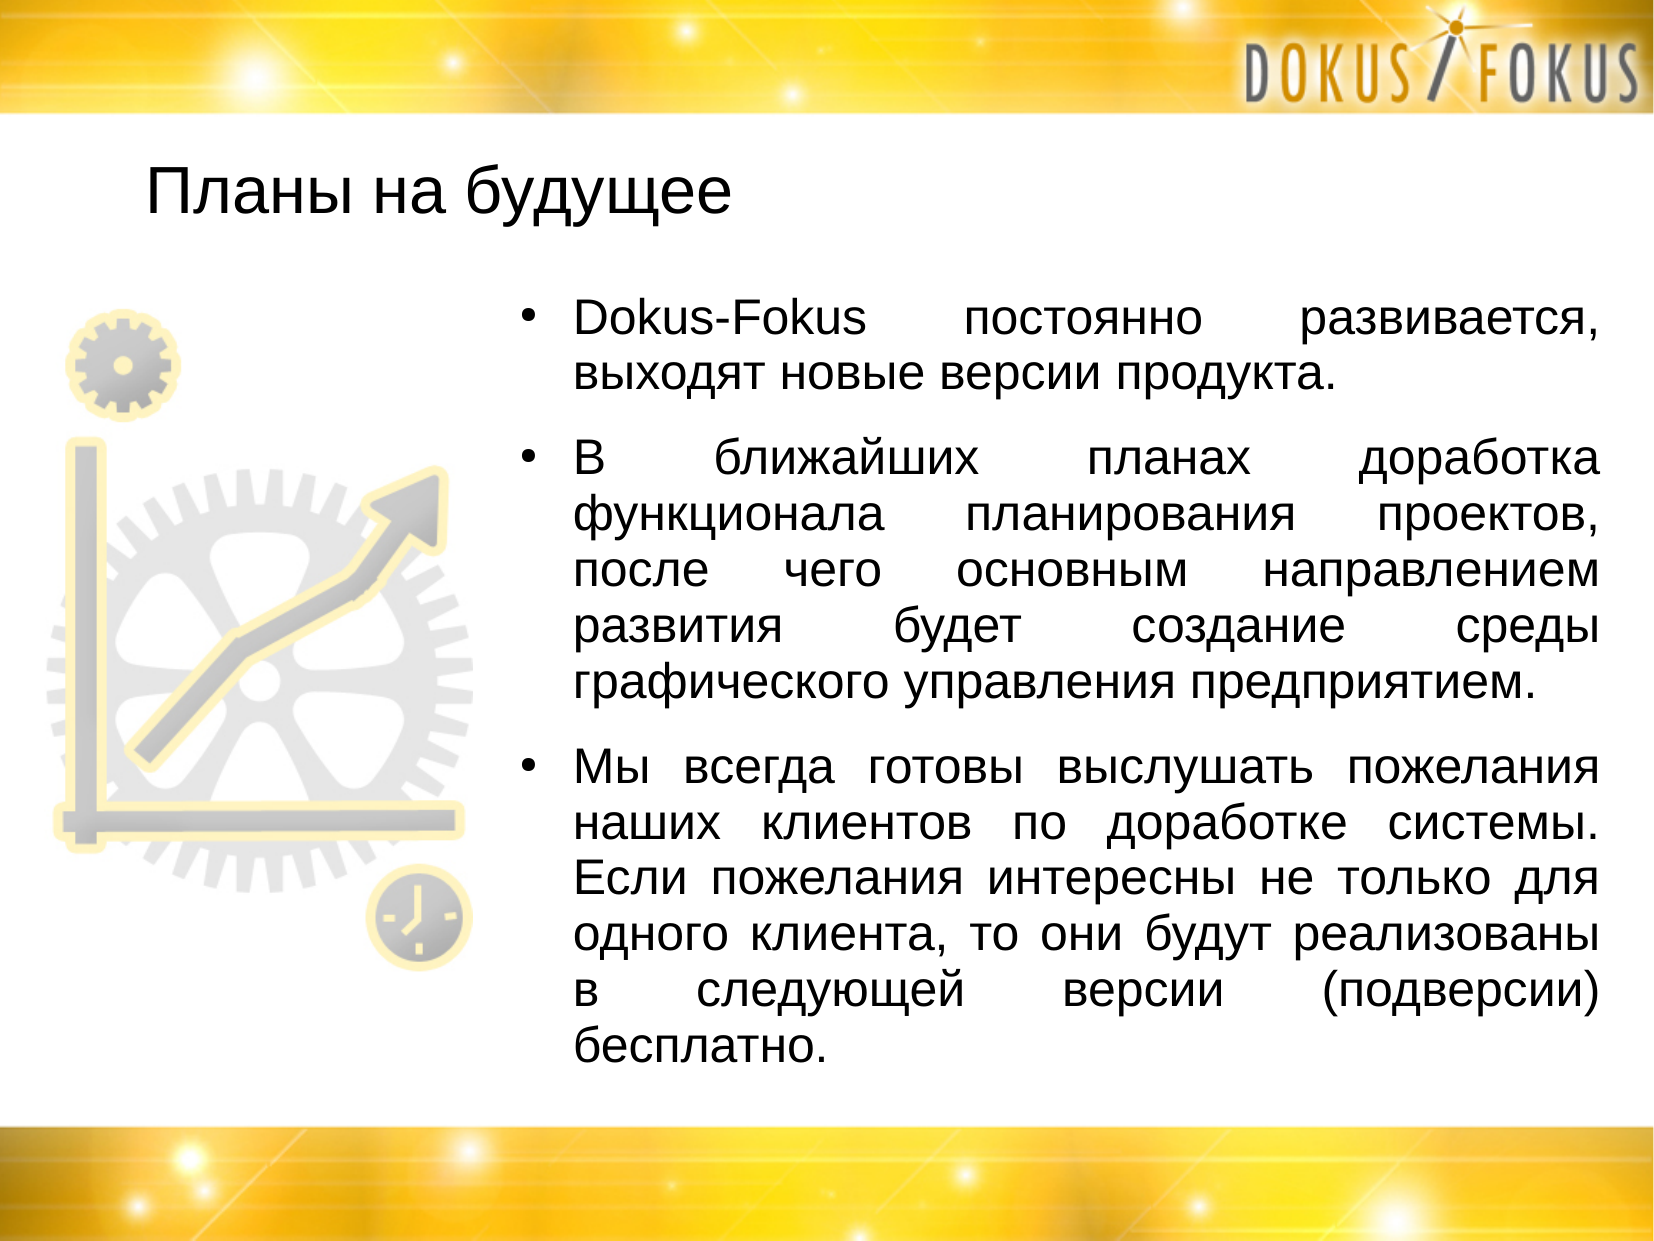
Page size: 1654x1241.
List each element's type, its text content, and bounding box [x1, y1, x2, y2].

title Планы на будущее [82, 115, 798, 266]
picture [0, 0, 1654, 1241]
list Dokus-Fokus постоянно развивается, выходят новые версии продукта. В ближайших планах доработка функционала планирования проектов, после чего основным направлением развития будет создание среды графического управления предприятием. Мы всегда готовы выслушать пожелания наших клиентов по доработке системы. Если пожелания интересны не только для одного клиента, то они будут реализованы в следующей версии (подверсии) бесплатно. [501, 288, 1601, 1093]
